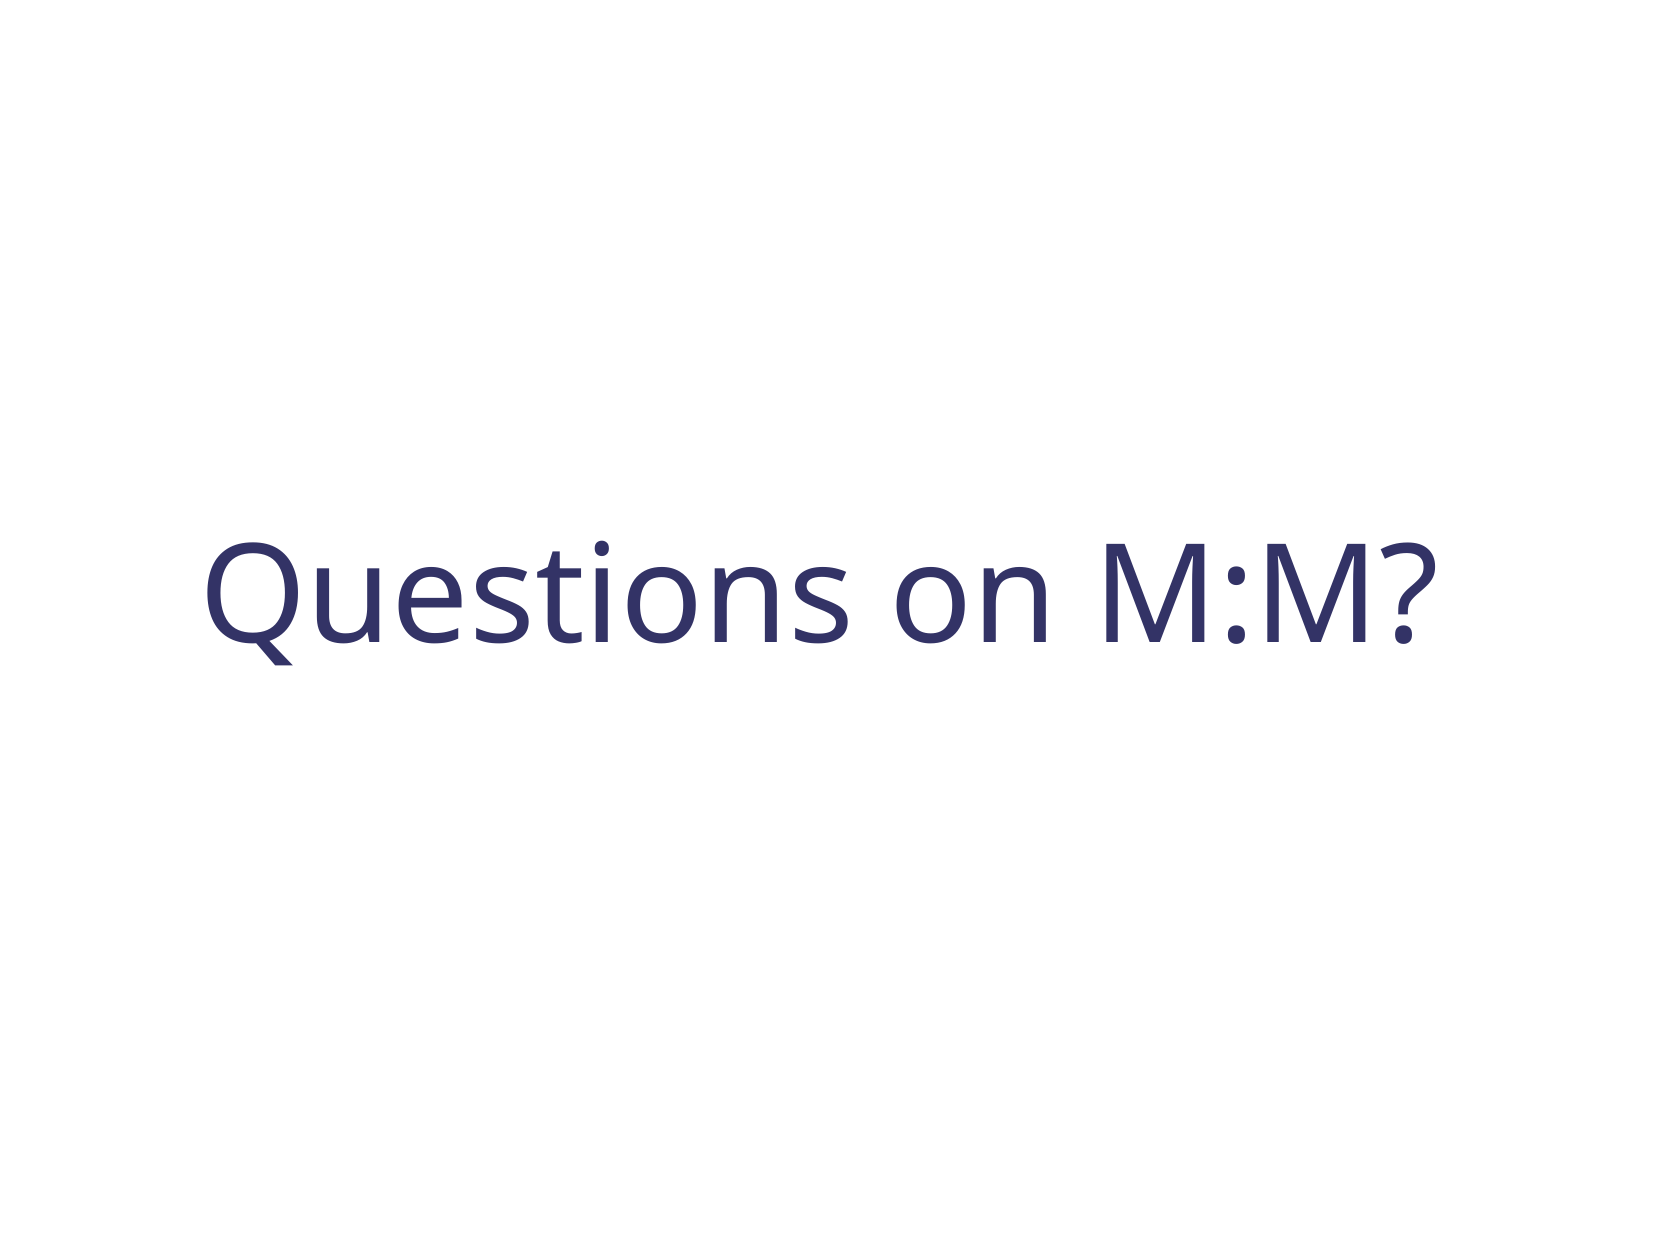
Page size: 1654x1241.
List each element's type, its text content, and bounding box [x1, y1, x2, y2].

title Questions on M:M? [75, 486, 1564, 694]
